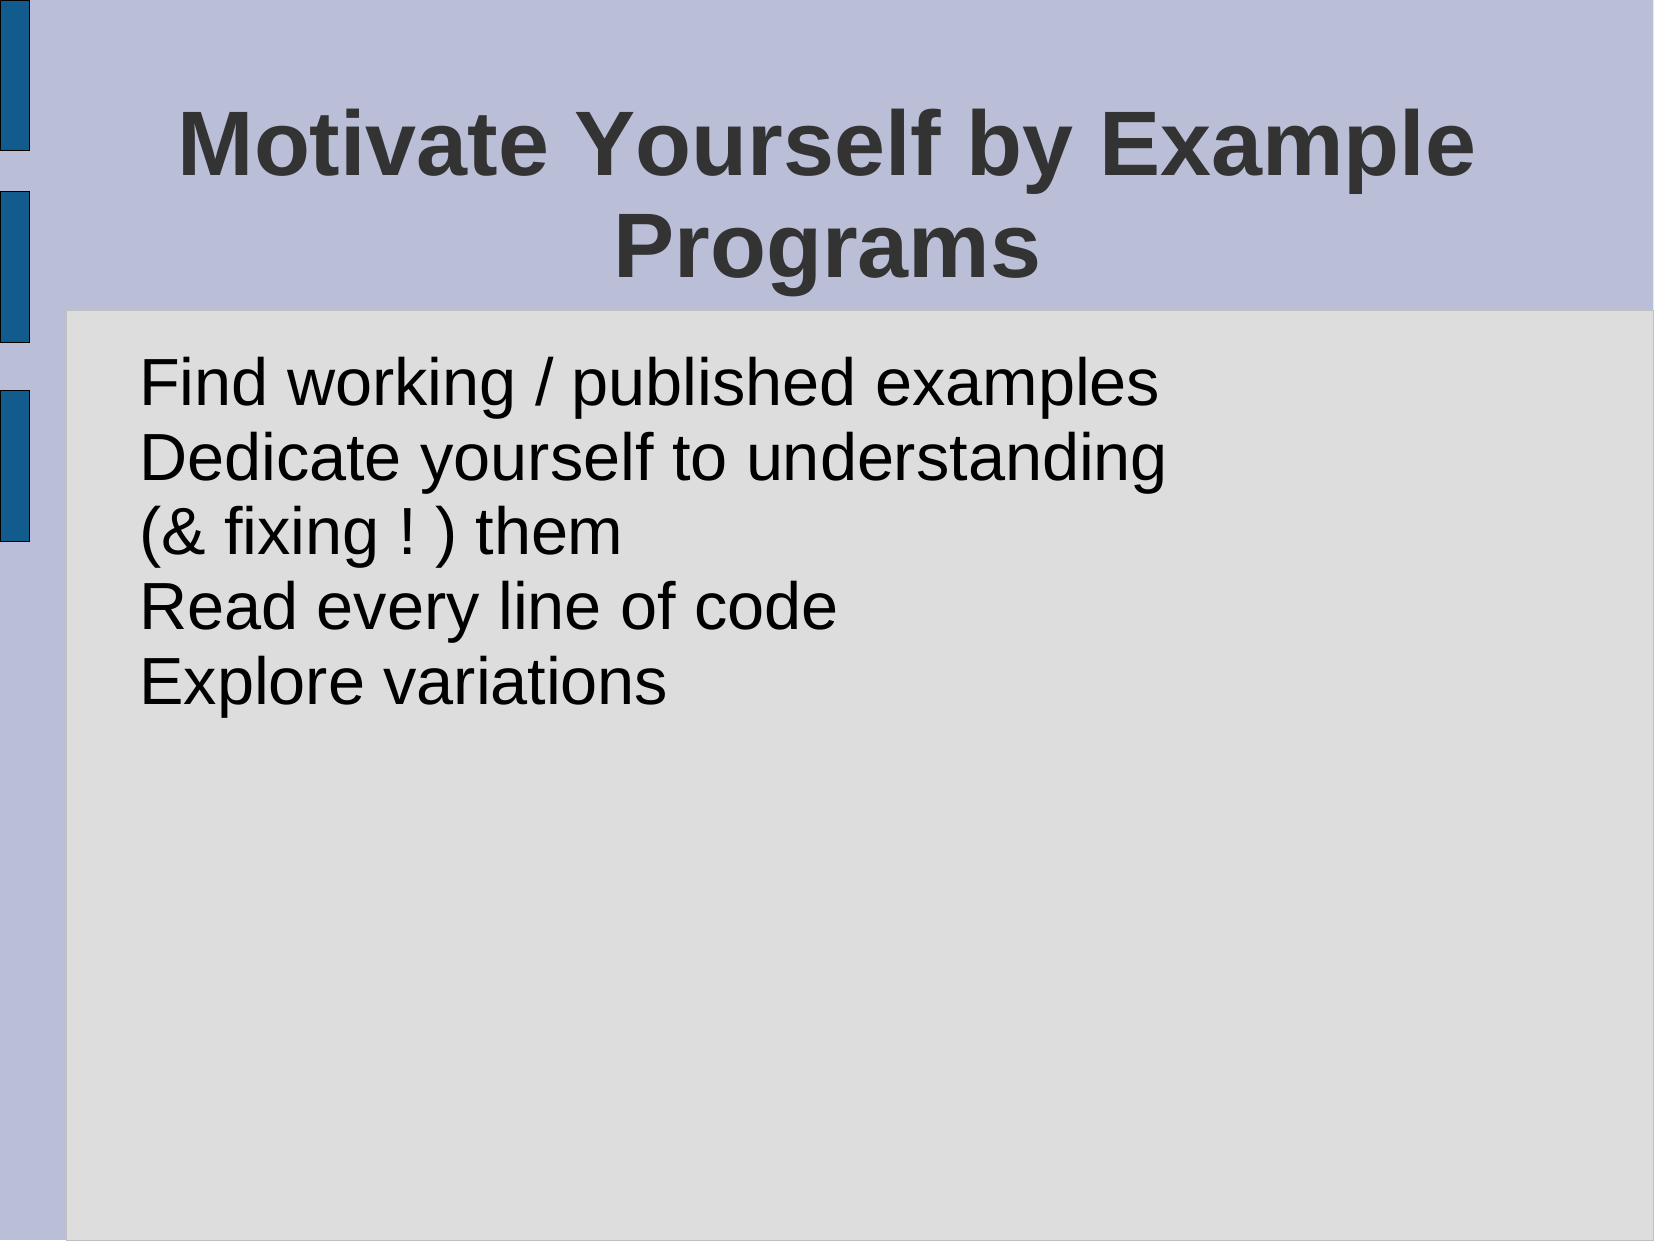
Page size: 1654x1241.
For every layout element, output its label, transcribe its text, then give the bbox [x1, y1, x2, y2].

title Motivate Yourself by Example Programs [121, 91, 1534, 299]
list Find working / published examples Dedicate yourself to understanding (& fixing ! ) them Read every line of code Explore variations [121, 344, 1534, 1127]
